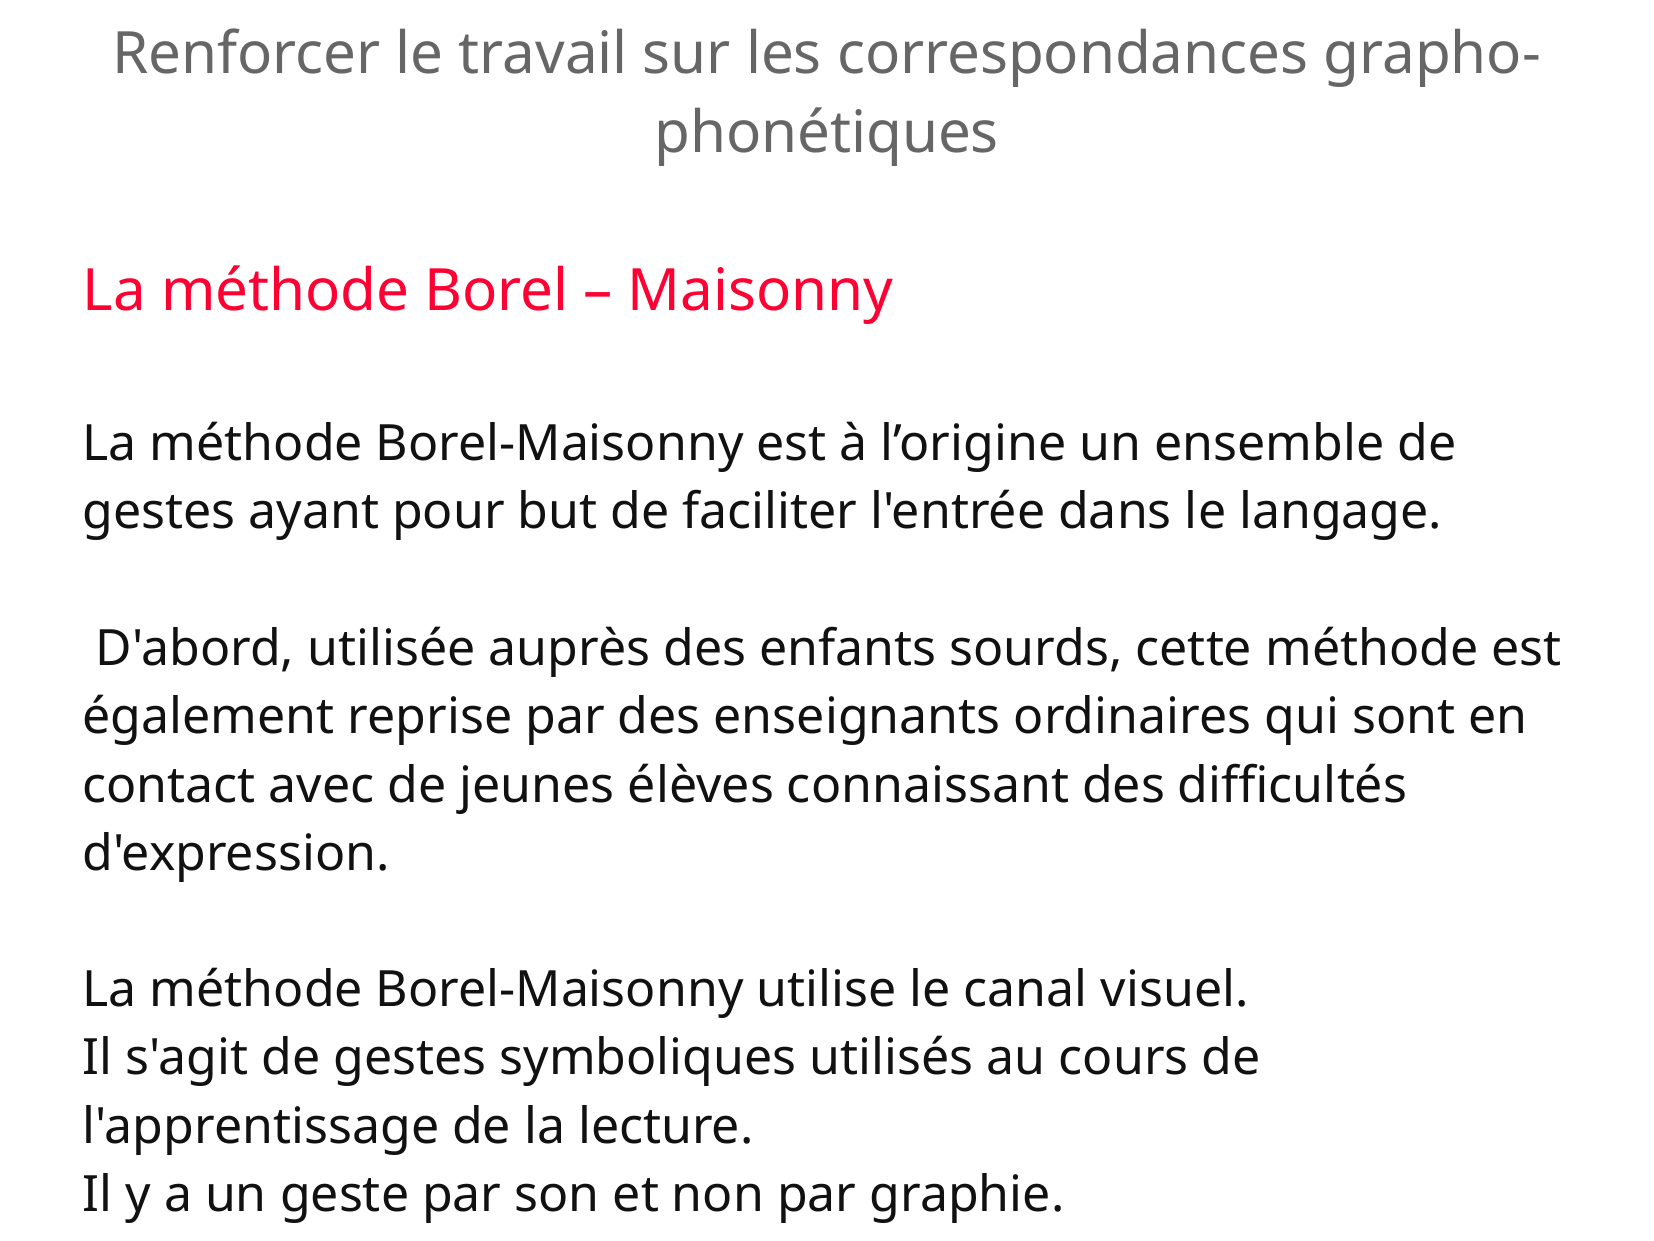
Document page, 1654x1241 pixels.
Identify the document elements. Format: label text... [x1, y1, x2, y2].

subtitle Renforcer le travail sur les correspondances grapho-phonétiques La méthode Borel – Maisonny La méthode Borel-Maisonny est à l’origine un ensemble de gestes ayant pour but de faciliter l'entrée dans le langage. D'abord, utilisée auprès des enfants sourds, cette méthode est également reprise par des enseignants ordinaires qui sont en contact avec de jeunes élèves connaissant des difficultés d'expression. La méthode Borel-Maisonny utilise le canal visuel. Il s'agit de gestes symboliques utilisés au cours de l'apprentissage de la lecture. Il y a un geste par son et non par graphie. [82, 0, 1571, 1241]
